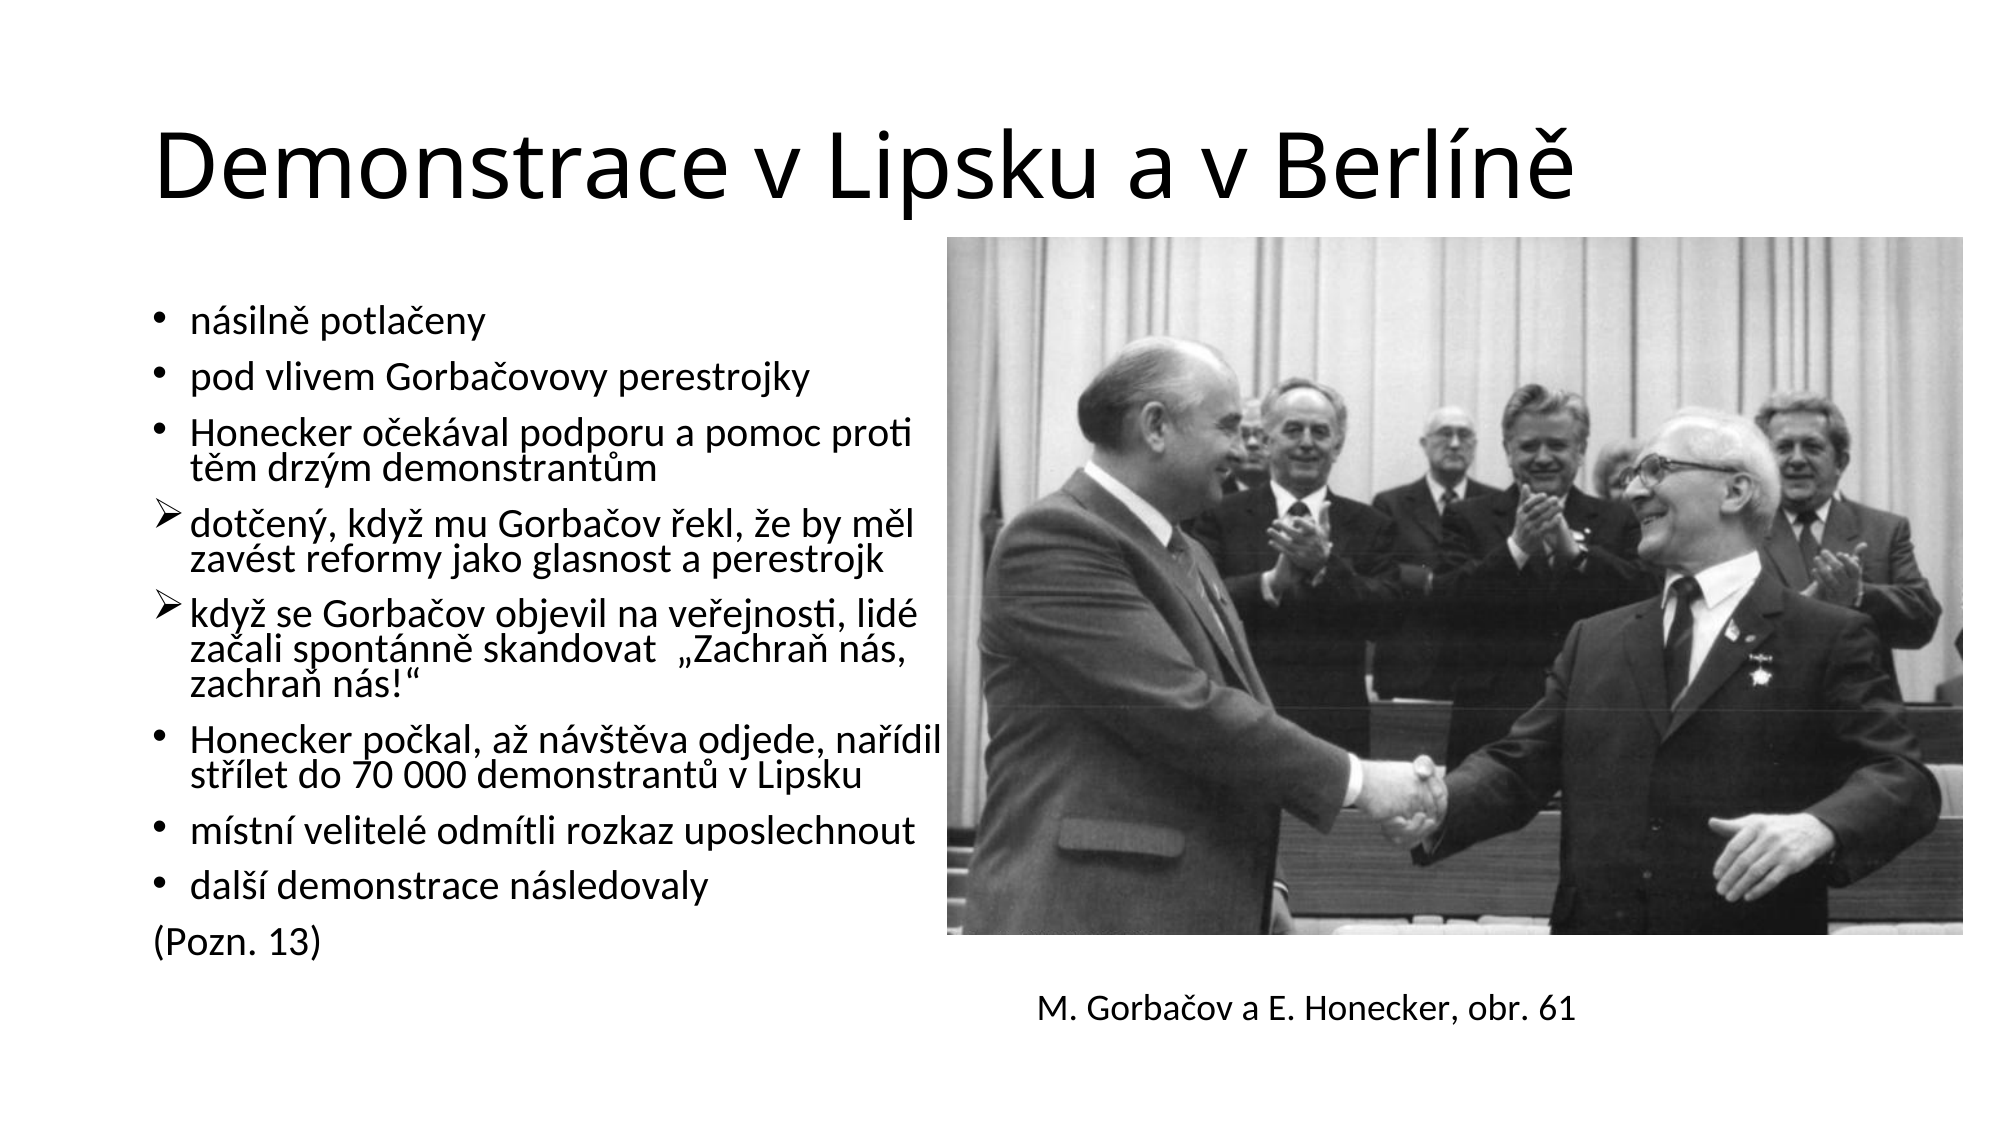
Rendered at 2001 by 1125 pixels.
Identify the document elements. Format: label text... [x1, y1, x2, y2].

list násilně potlačeny pod vlivem Gorbačovovy perestrojky Honecker očekával podporu a pomoc proti těm drzým demonstrantům dotčený, když mu Gorbačov řekl, že by měl zavést reformy jako glasnost a perestrojk když se Gorbačov objevil na veřejnosti, lidé začali spontánně skandovat „Zachraň nás, zachraň nás!“ Honecker počkal, až návštěva odjede, nařídil střílet do 70 000 demonstrantů v Lipsku místní velitelé odmítli rozkaz uposlechnout další demonstrace následovaly (Pozn. 13) [137, 299, 988, 1106]
title Demonstrace v Lipsku a v Berlíně [137, 59, 1863, 278]
text_box M. Gorbačov a E. Honecker, obr. 61 [1021, 974, 1615, 1036]
text_box [947, 237, 1963, 935]
